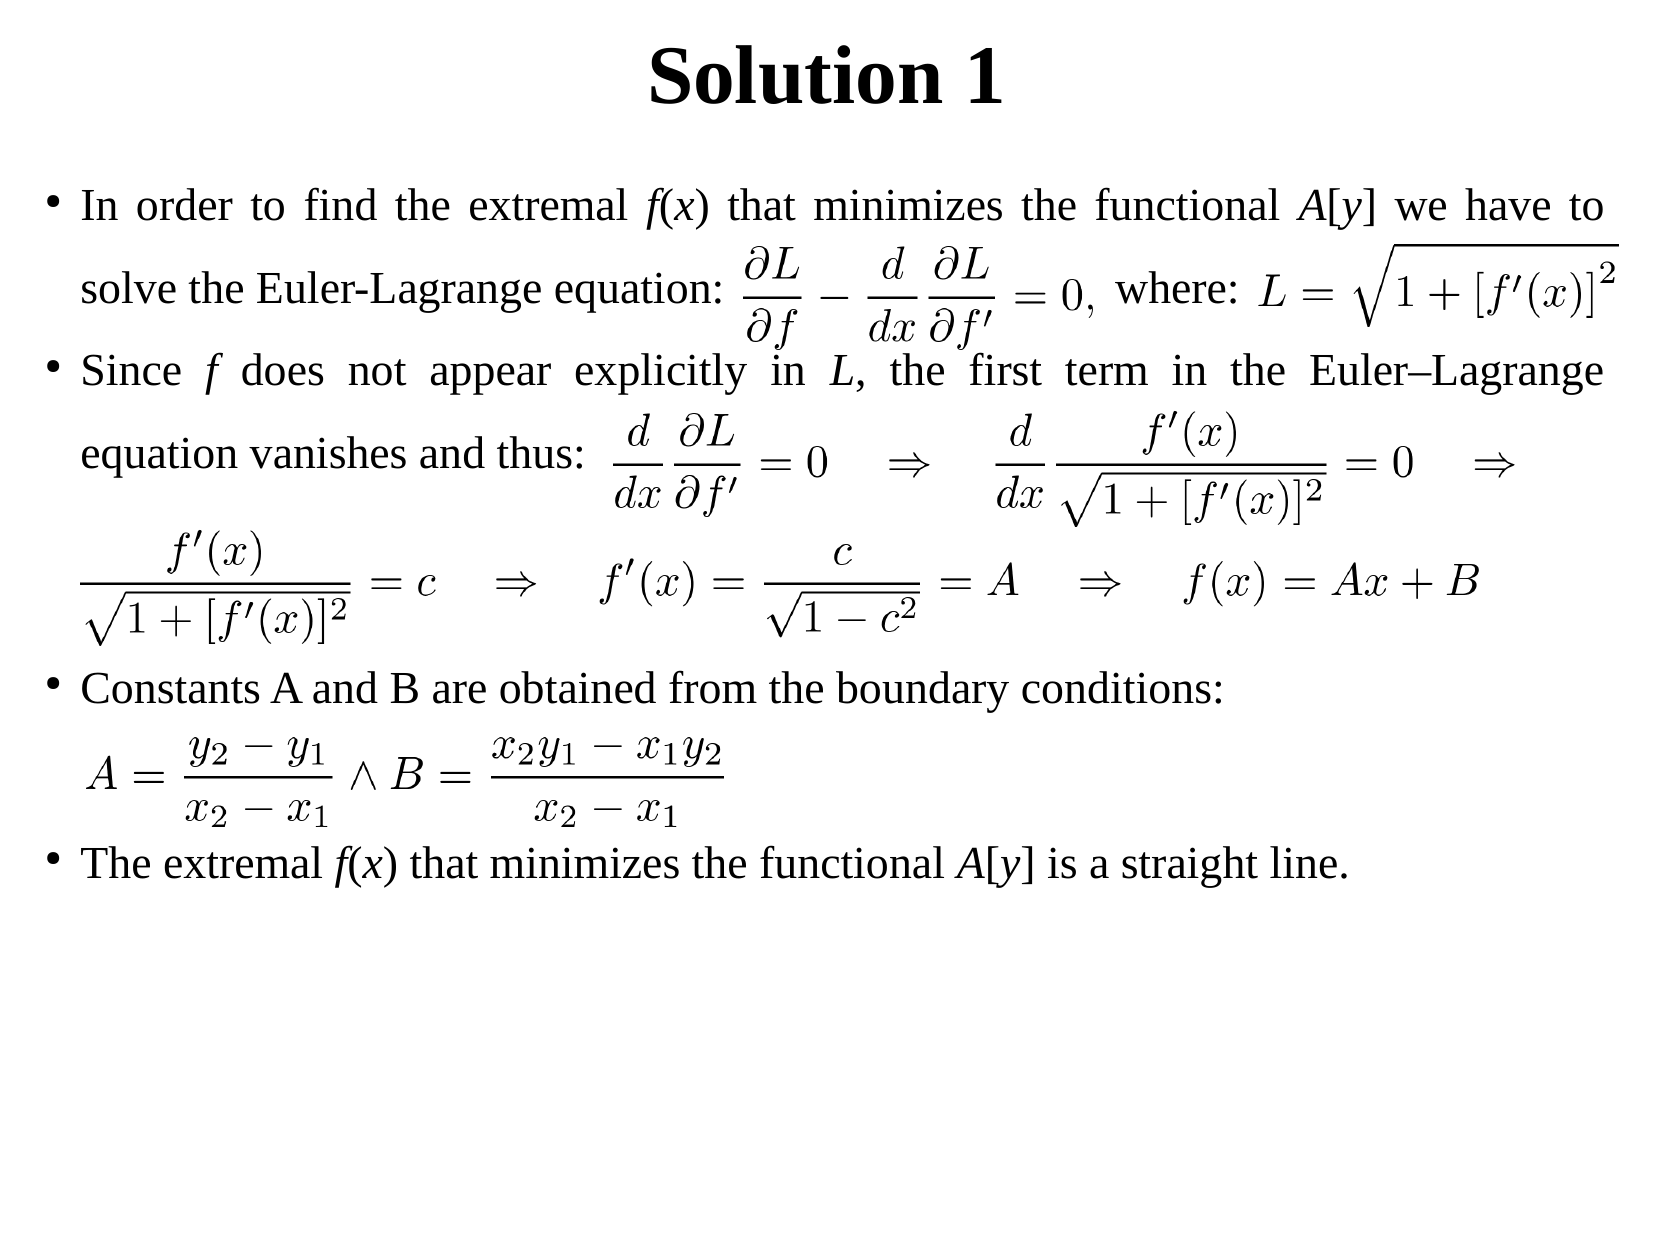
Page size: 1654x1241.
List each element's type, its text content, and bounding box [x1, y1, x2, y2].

list In order to find the extremal f(x) that minimizes the functional A[y] we have to solve the Euler-Lagrange equation: where: Since f does not appear explicitly in L, the first term in the Euler–Lagrange equation vanishes and thus: Constants A and B are obtained from the boundary conditions: The extremal f(x) that minimizes the functional A[y] is a straight line. [45, 147, 1606, 888]
picture [613, 410, 1515, 527]
picture [743, 245, 1093, 350]
title Solution 1 [82, 25, 1571, 115]
picture [80, 529, 1479, 646]
picture [85, 737, 724, 827]
picture [1258, 244, 1619, 327]
